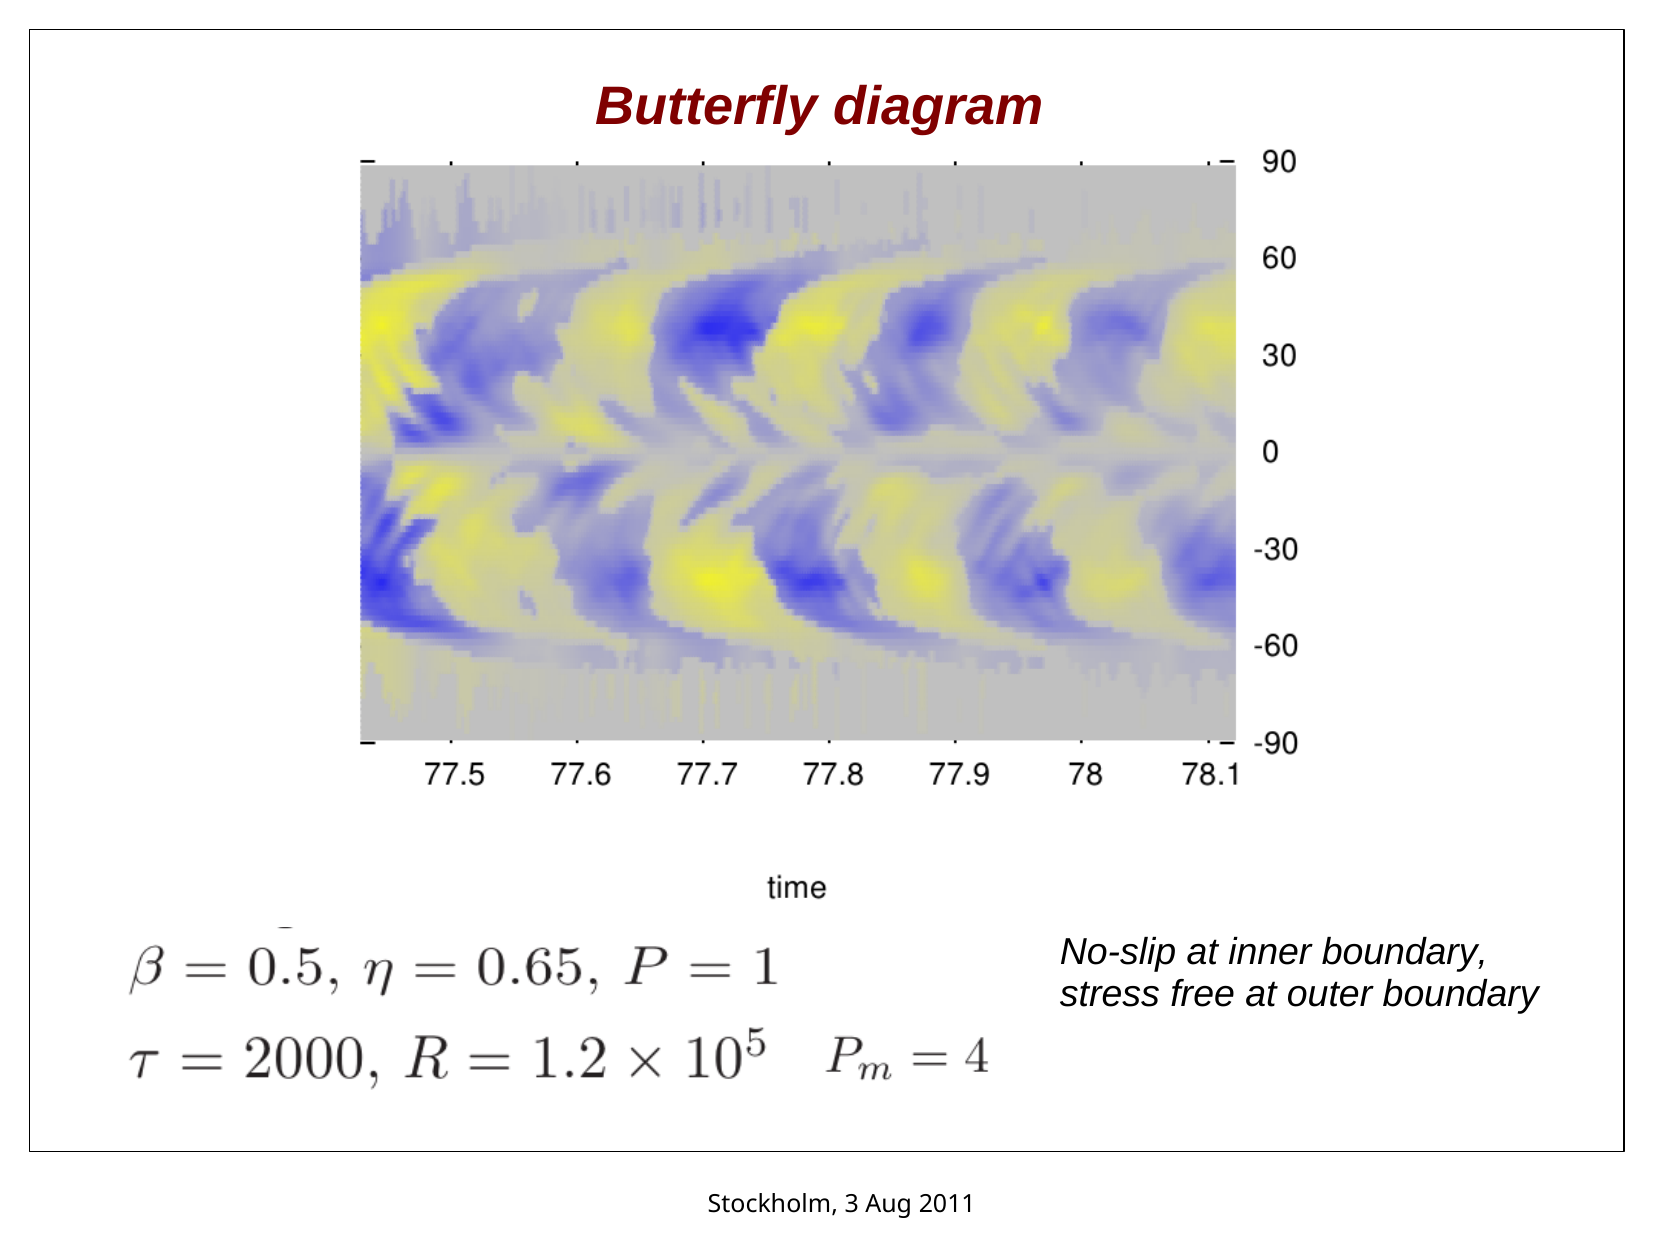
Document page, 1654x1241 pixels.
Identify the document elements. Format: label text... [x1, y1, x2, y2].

picture [320, 142, 1318, 911]
text_box No-slip at inner boundary, stress free at outer boundary [1045, 923, 1554, 1023]
picture [117, 1017, 774, 1093]
text_box Butterfly diagram [580, 64, 1073, 141]
picture [814, 1027, 1000, 1087]
picture [117, 927, 785, 1005]
text_box Stockholm, 3 Aug 2011 [692, 1172, 961, 1226]
